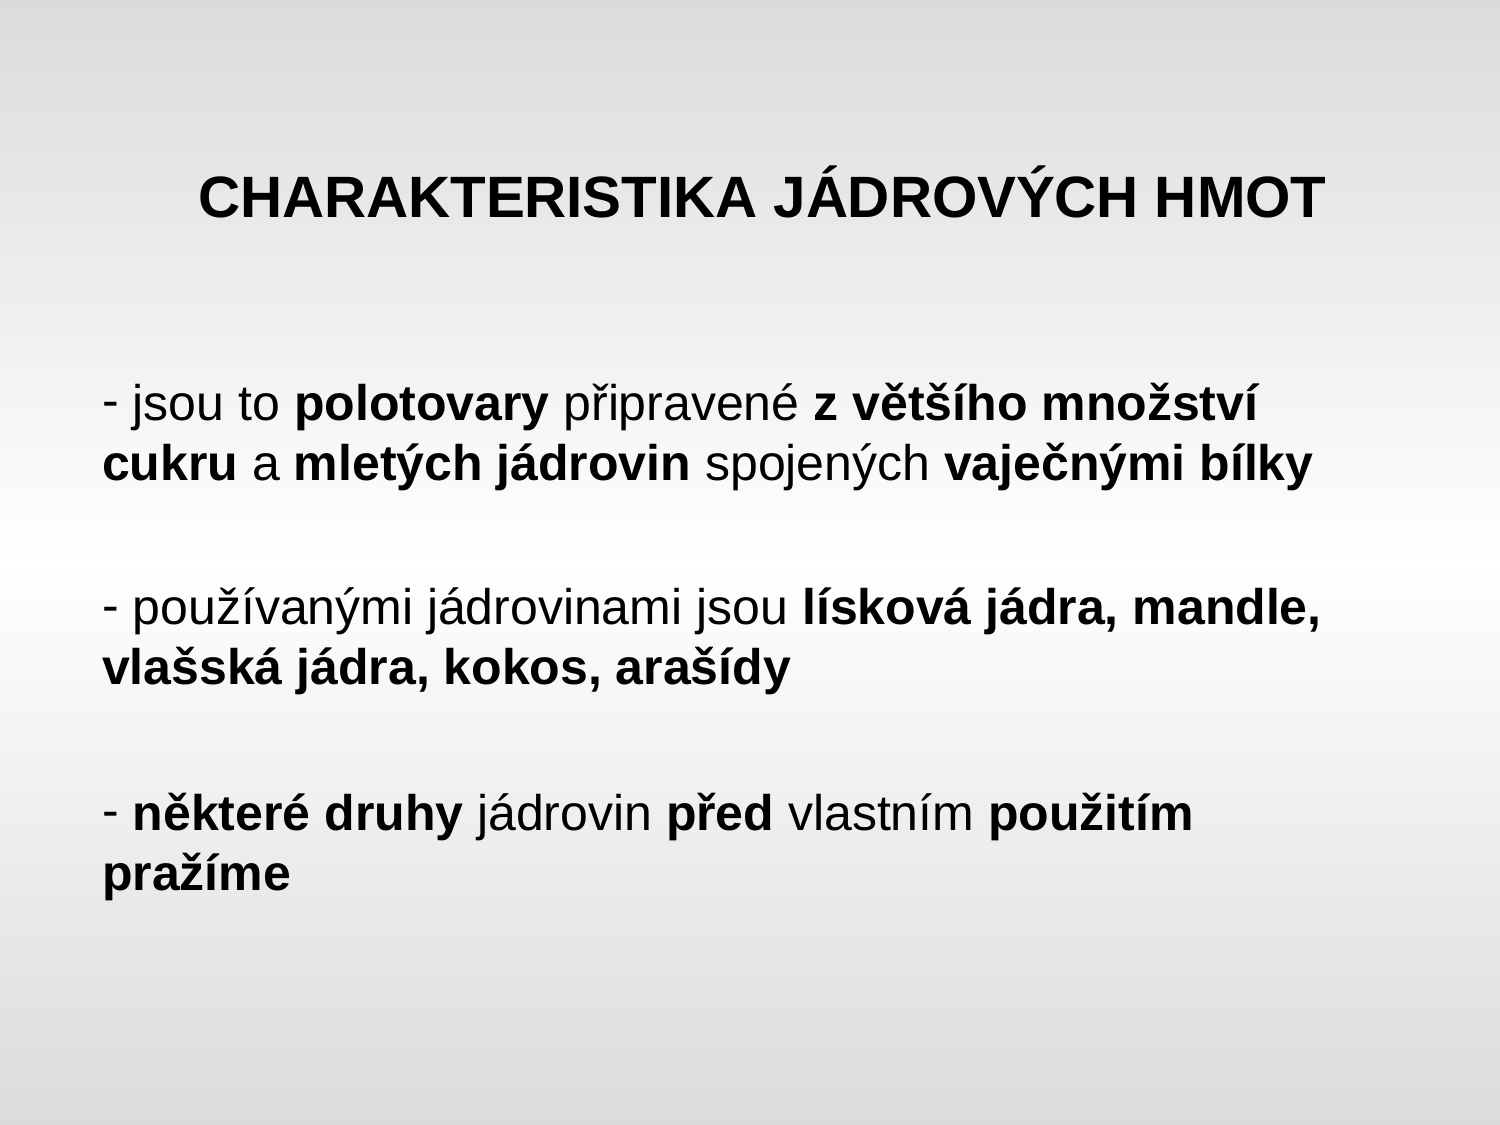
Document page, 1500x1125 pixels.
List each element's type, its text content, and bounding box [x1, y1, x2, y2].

subtitle jsou to polotovary připravené z většího množství cukru a mletých jádrovin spojených vaječnými bílky používanými jádrovinami jsou lísková jádra, mandle, vlašská jádra, kokos, arašídy některé druhy jádrovin před vlastním použitím pražíme [87, 362, 1400, 1038]
title CHARAKTERISTIKA JÁDROVÝCH HMOT [125, 37, 1401, 351]
